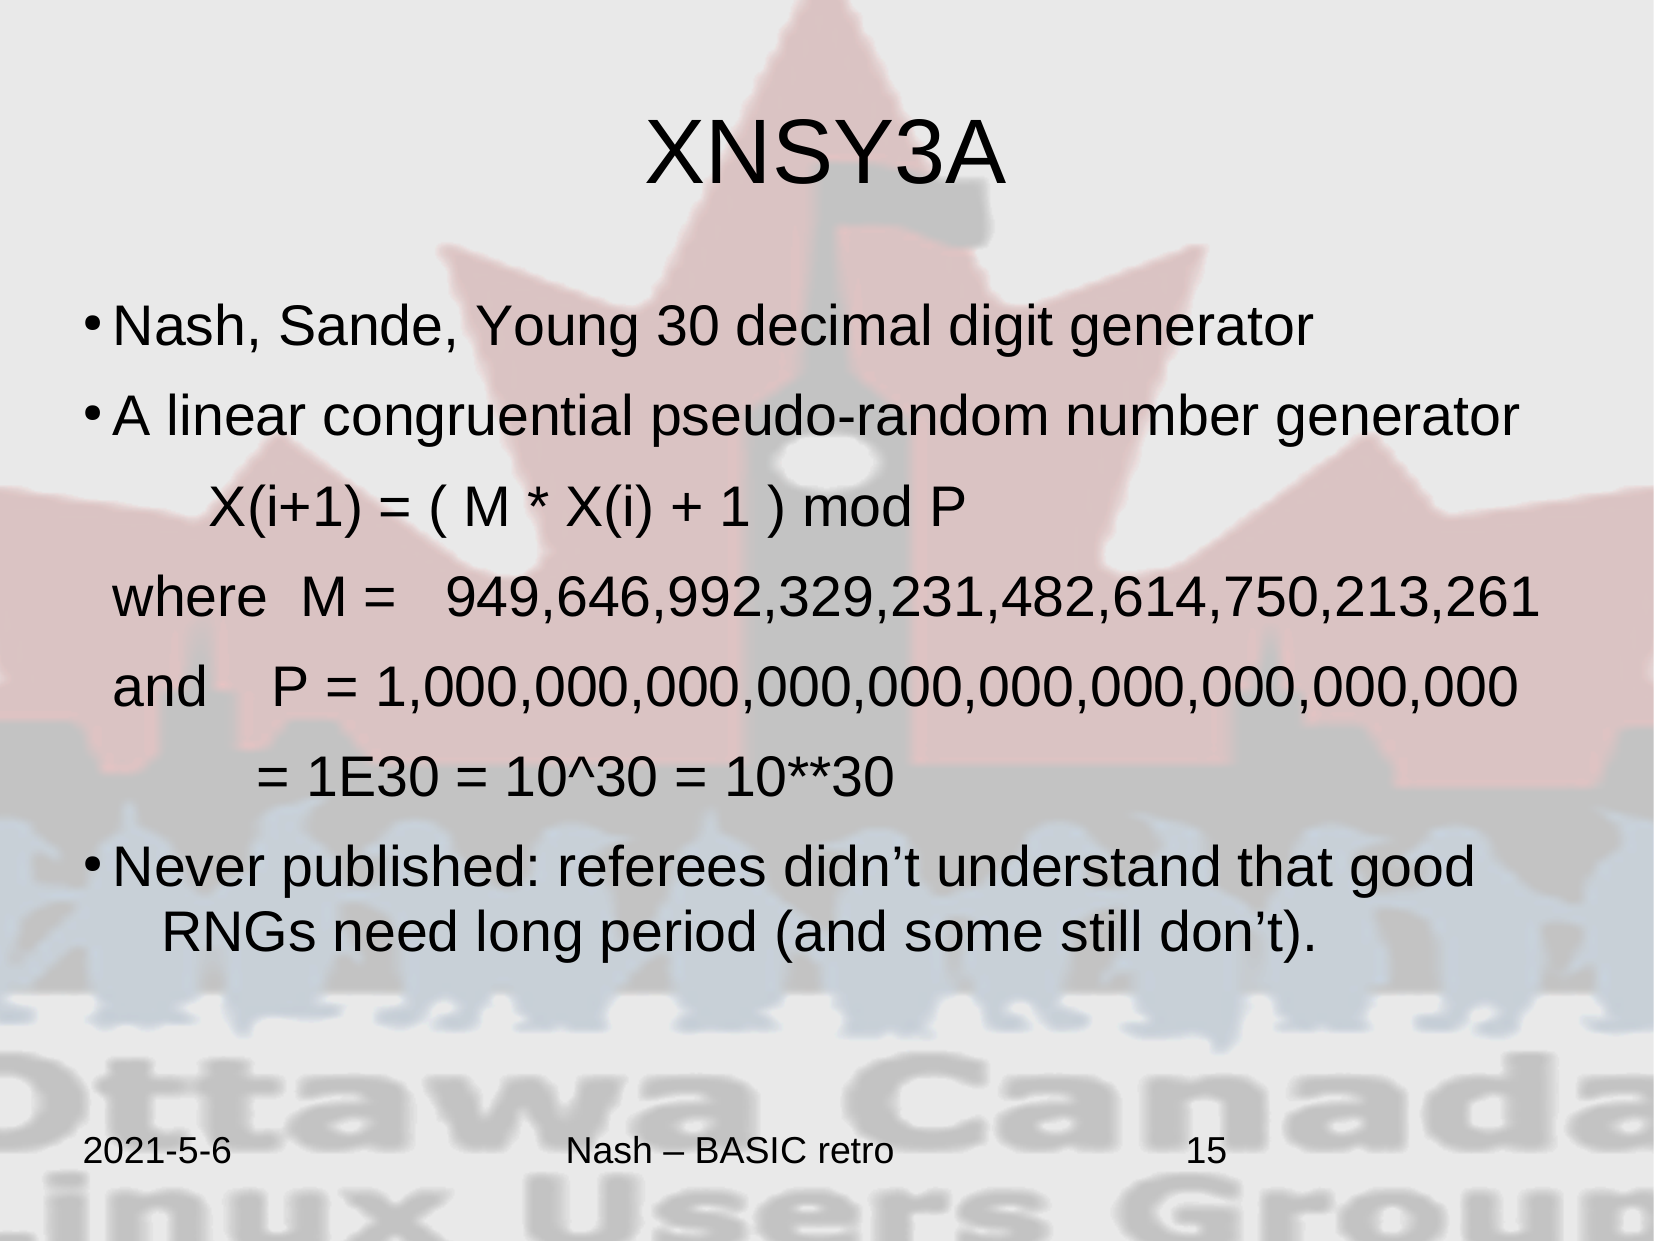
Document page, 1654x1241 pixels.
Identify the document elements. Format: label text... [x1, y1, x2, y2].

list Nash, Sande, Young 30 decimal digit generator A linear congruential pseudo-random number generator X(i+1) = ( M * X(i) + 1 ) mod P where M = 949,646,992,329,231,482,614,750,213,261 and P = 1,000,000,000,000,000,000,000,000,000,000 = 1E30 = 10^30 = 10**30 Never published: referees didn’t understand that good RNGs need long period (and some still don’t). [82, 290, 1570, 1009]
title XNSY3A [82, 49, 1570, 256]
picture [0, 0, 1654, 1241]
